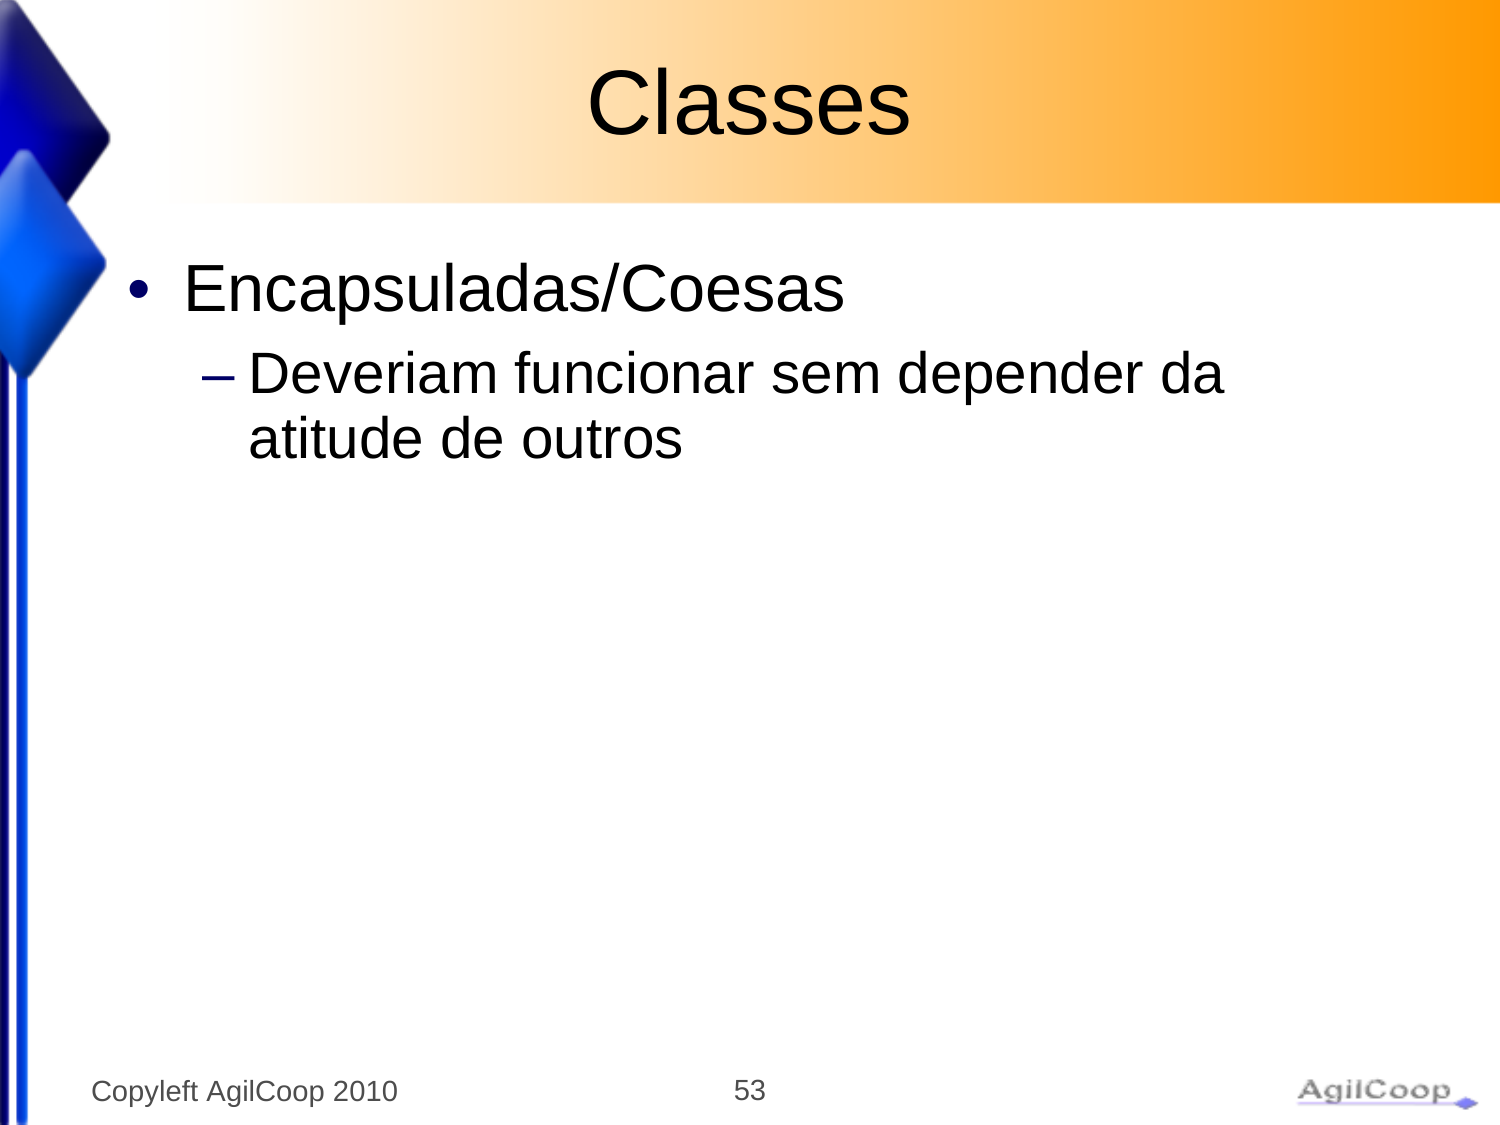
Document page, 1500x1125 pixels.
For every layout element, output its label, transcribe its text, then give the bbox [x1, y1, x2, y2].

title Classes [75, 8, 1426, 197]
list Encapsuladas/Coesas Deveriam funcionar sem depender da atitude de outros [112, 243, 1426, 1006]
picture [0, 0, 1500, 1125]
